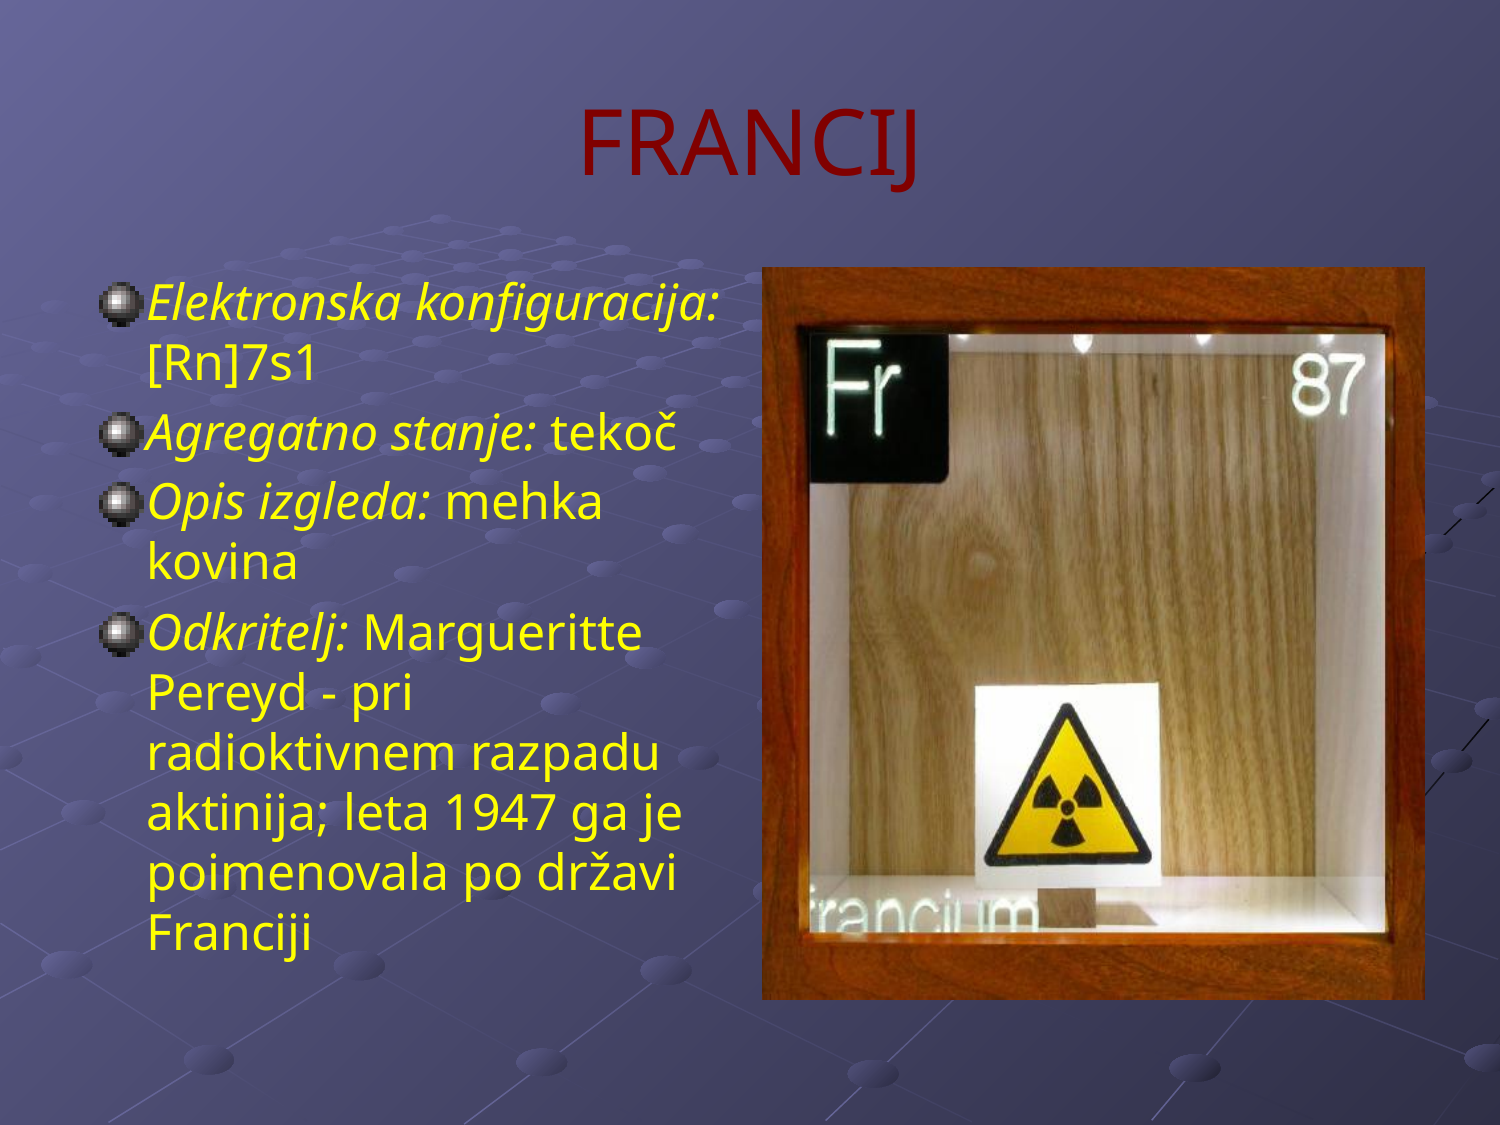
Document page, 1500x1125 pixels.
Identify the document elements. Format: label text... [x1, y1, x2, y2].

picture [762, 267, 1425, 1000]
title FRANCIJ [75, 45, 1425, 233]
list Elektronska konfiguracija: [Rn]7s1 Agregatno stanje: tekoč Opis izgleda: mehka kovina Odkritelj: Margueritte Pereyd - pri radioktivnem razpadu aktinija; leta 1947 ga je poimenovala po državi Franciji [75, 262, 738, 1007]
